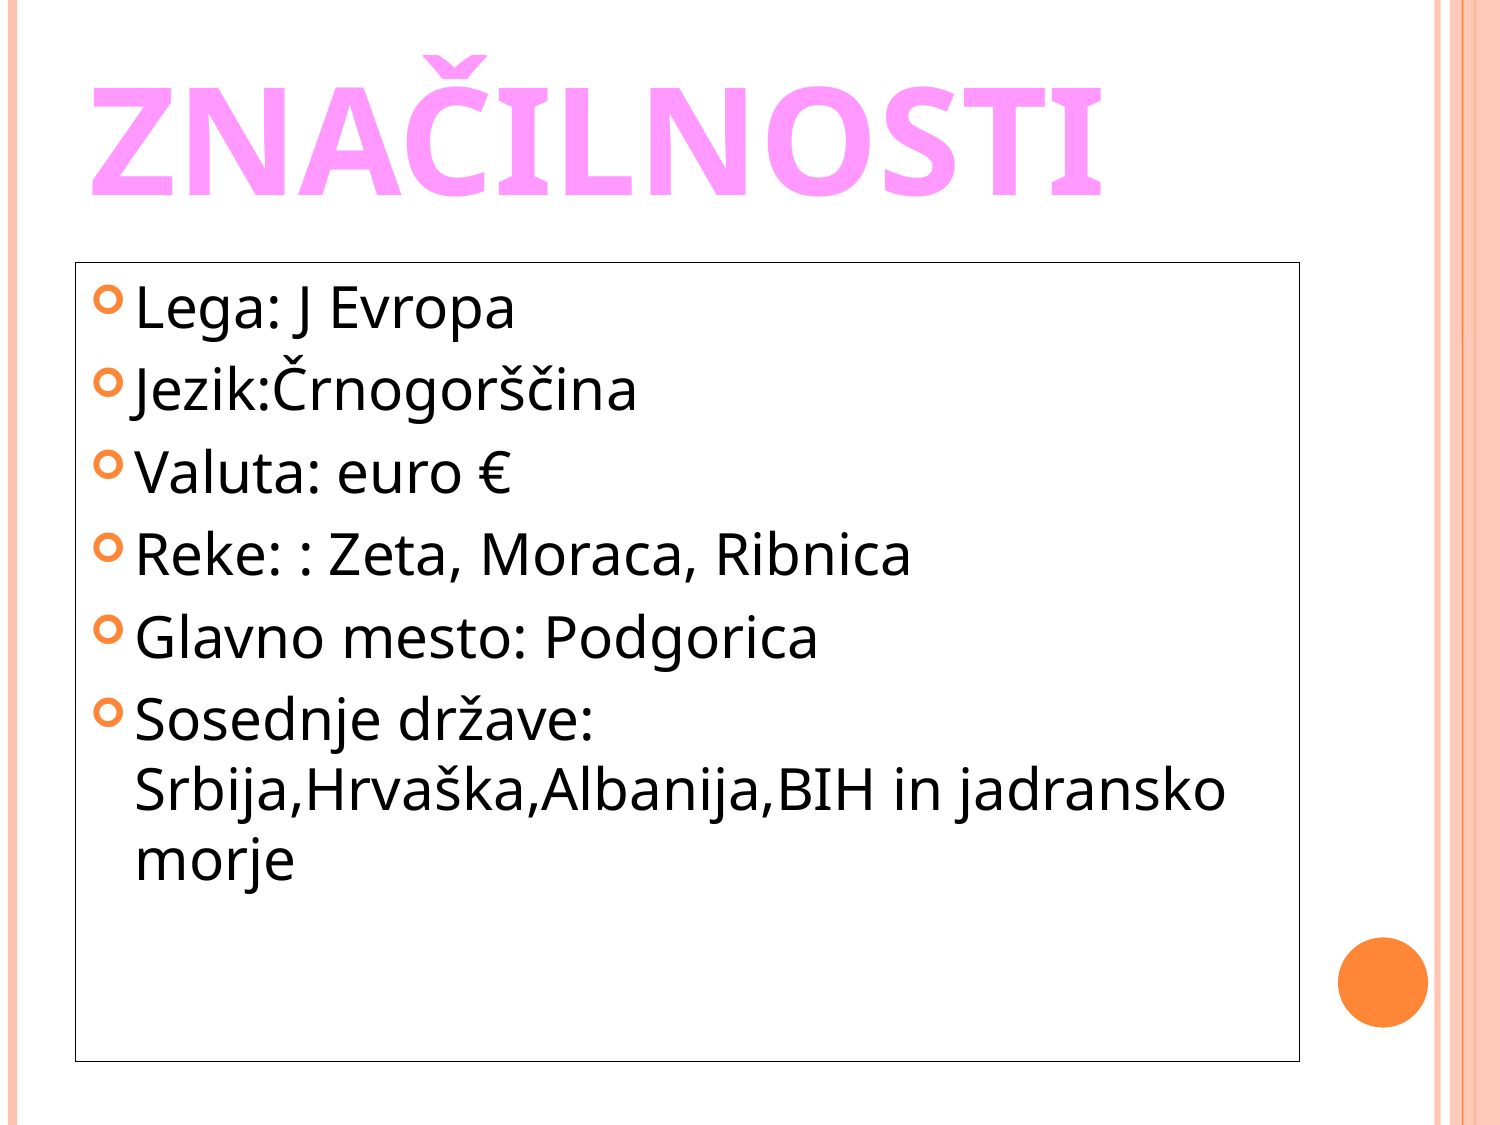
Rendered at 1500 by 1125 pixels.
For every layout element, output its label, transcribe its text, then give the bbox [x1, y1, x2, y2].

list Lega: J Evropa Jezik:Črnogorščina Valuta: euro € Reke: : Zeta, Moraca, Ribnica Glavno mesto: Podgorica Sosednje države: Srbija,Hrvaška,Albanija,BIH in jadransko morje [75, 262, 1300, 1062]
title ZNAČILNOSTI [75, 45, 1300, 233]
